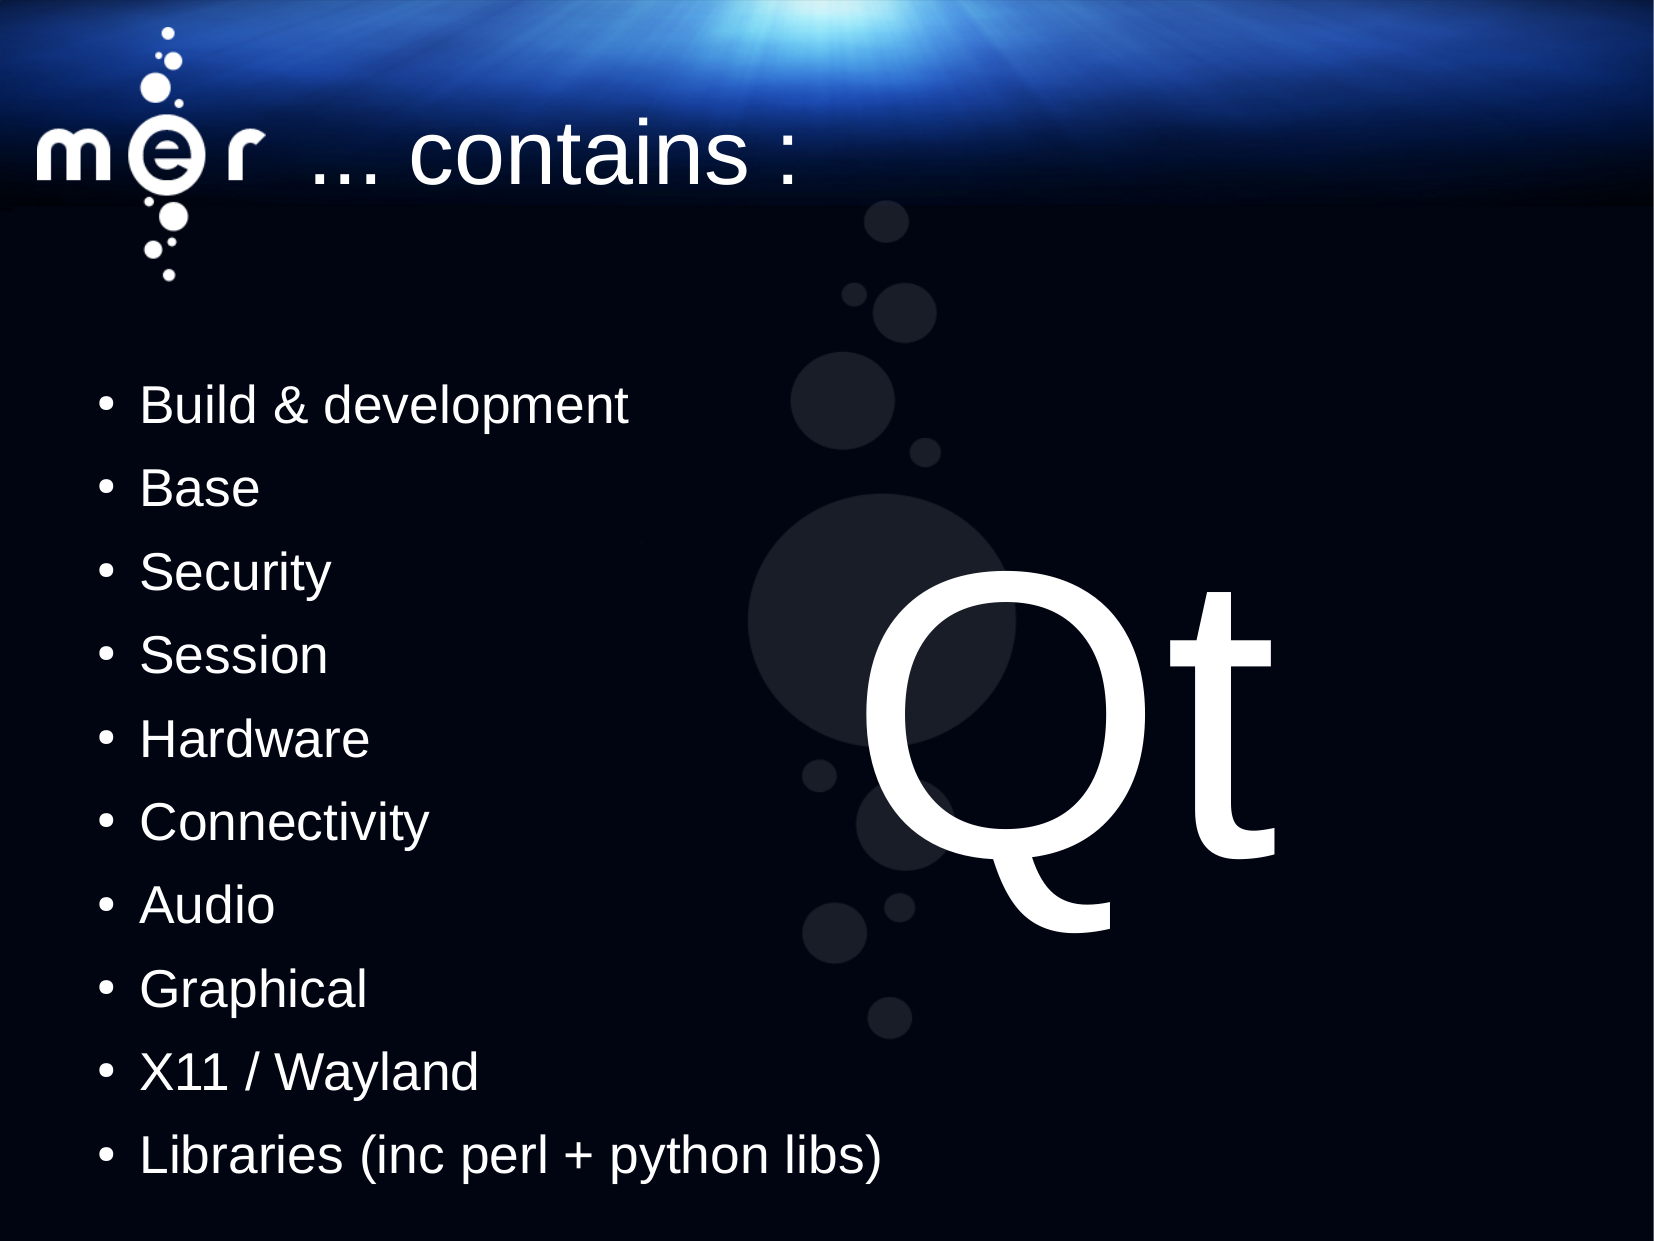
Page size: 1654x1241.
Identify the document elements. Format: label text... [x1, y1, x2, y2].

list Build & development Base Security Session Hardware Connectivity Audio Graphical X11 / Wayland Libraries (inc perl + python libs) [82, 375, 1571, 1194]
text_box Qt [832, 479, 1294, 951]
picture [0, 0, 1654, 1241]
title ... contains : [307, 49, 1571, 257]
